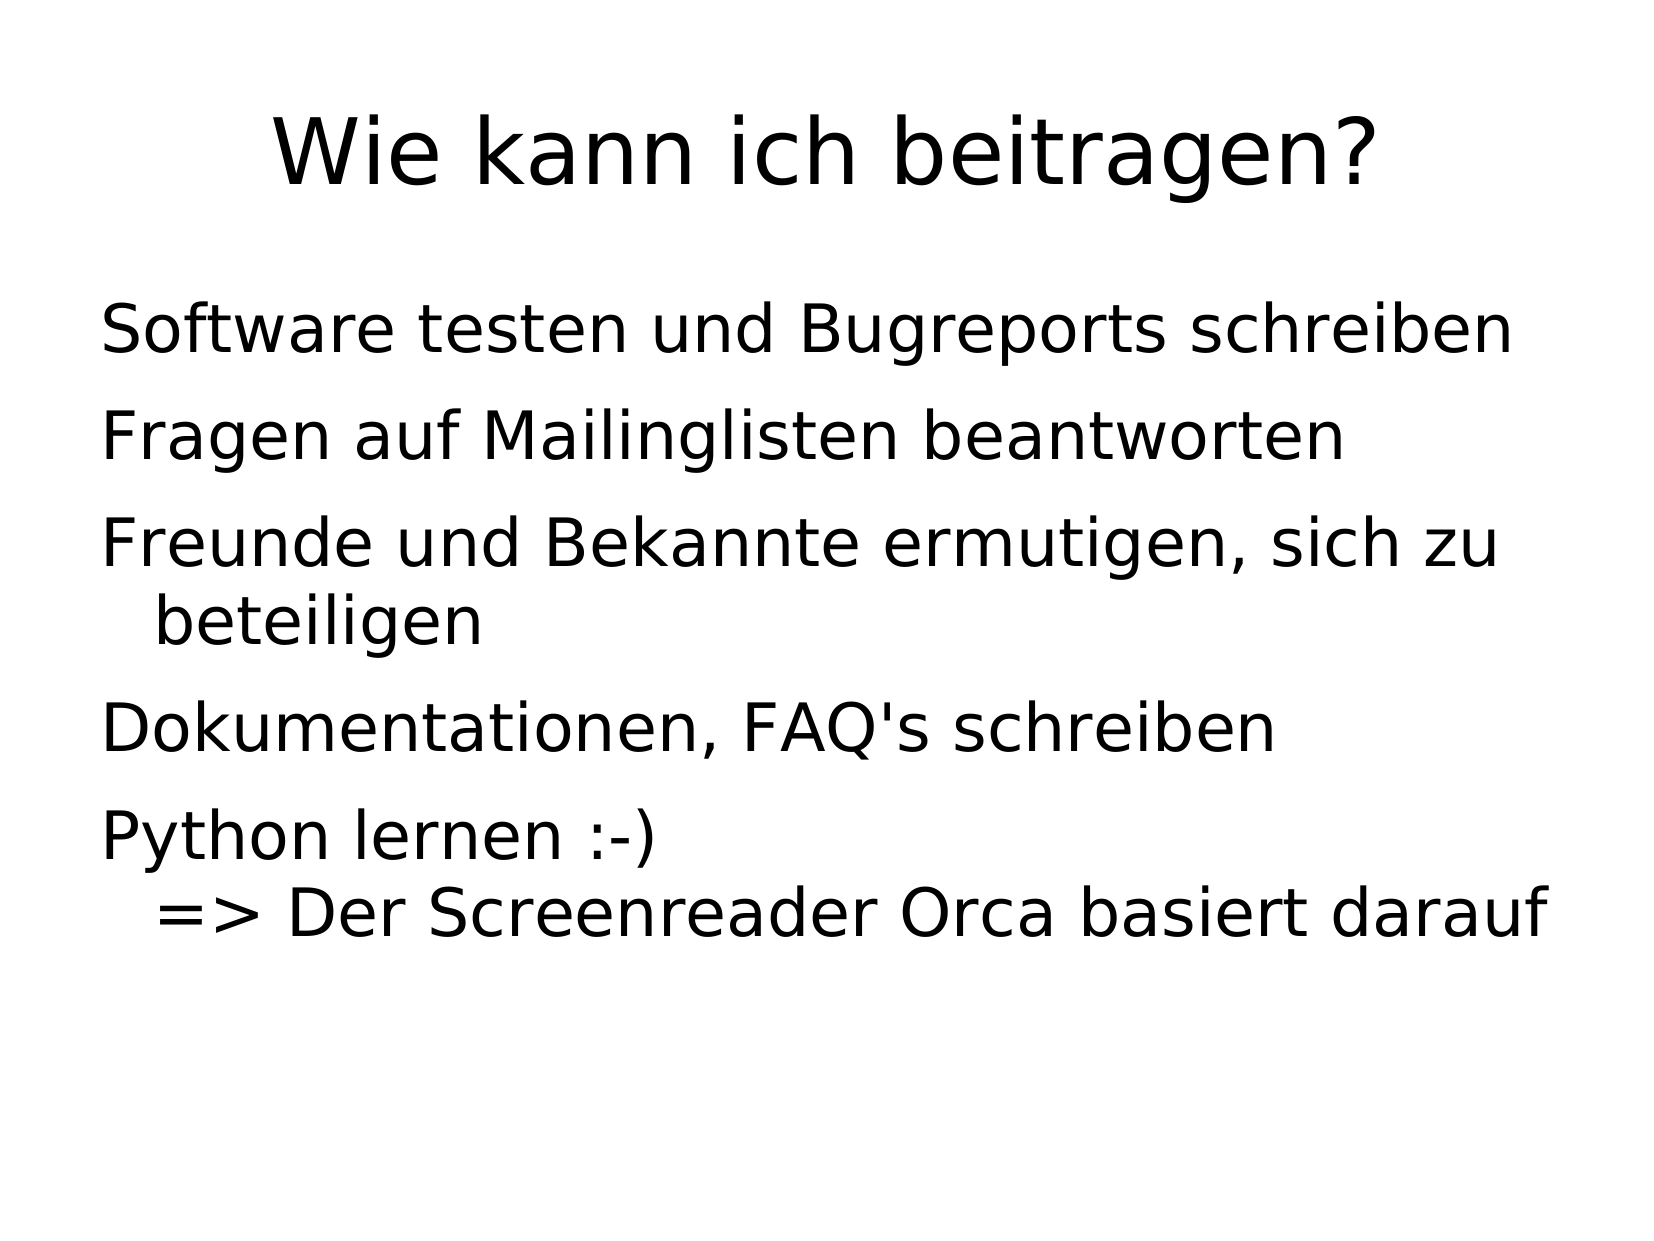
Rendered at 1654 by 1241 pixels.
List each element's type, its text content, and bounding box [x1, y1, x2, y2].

list Software testen und Bugreports schreiben Fragen auf Mailinglisten beantworten Freunde und Bekannte ermutigen, sich zu beteiligen Dokumentationen, FAQ's schreiben Python lernen :-) => Der Screenreader Orca basiert darauf [82, 290, 1571, 1094]
title Wie kann ich beitragen? [82, 49, 1571, 257]
